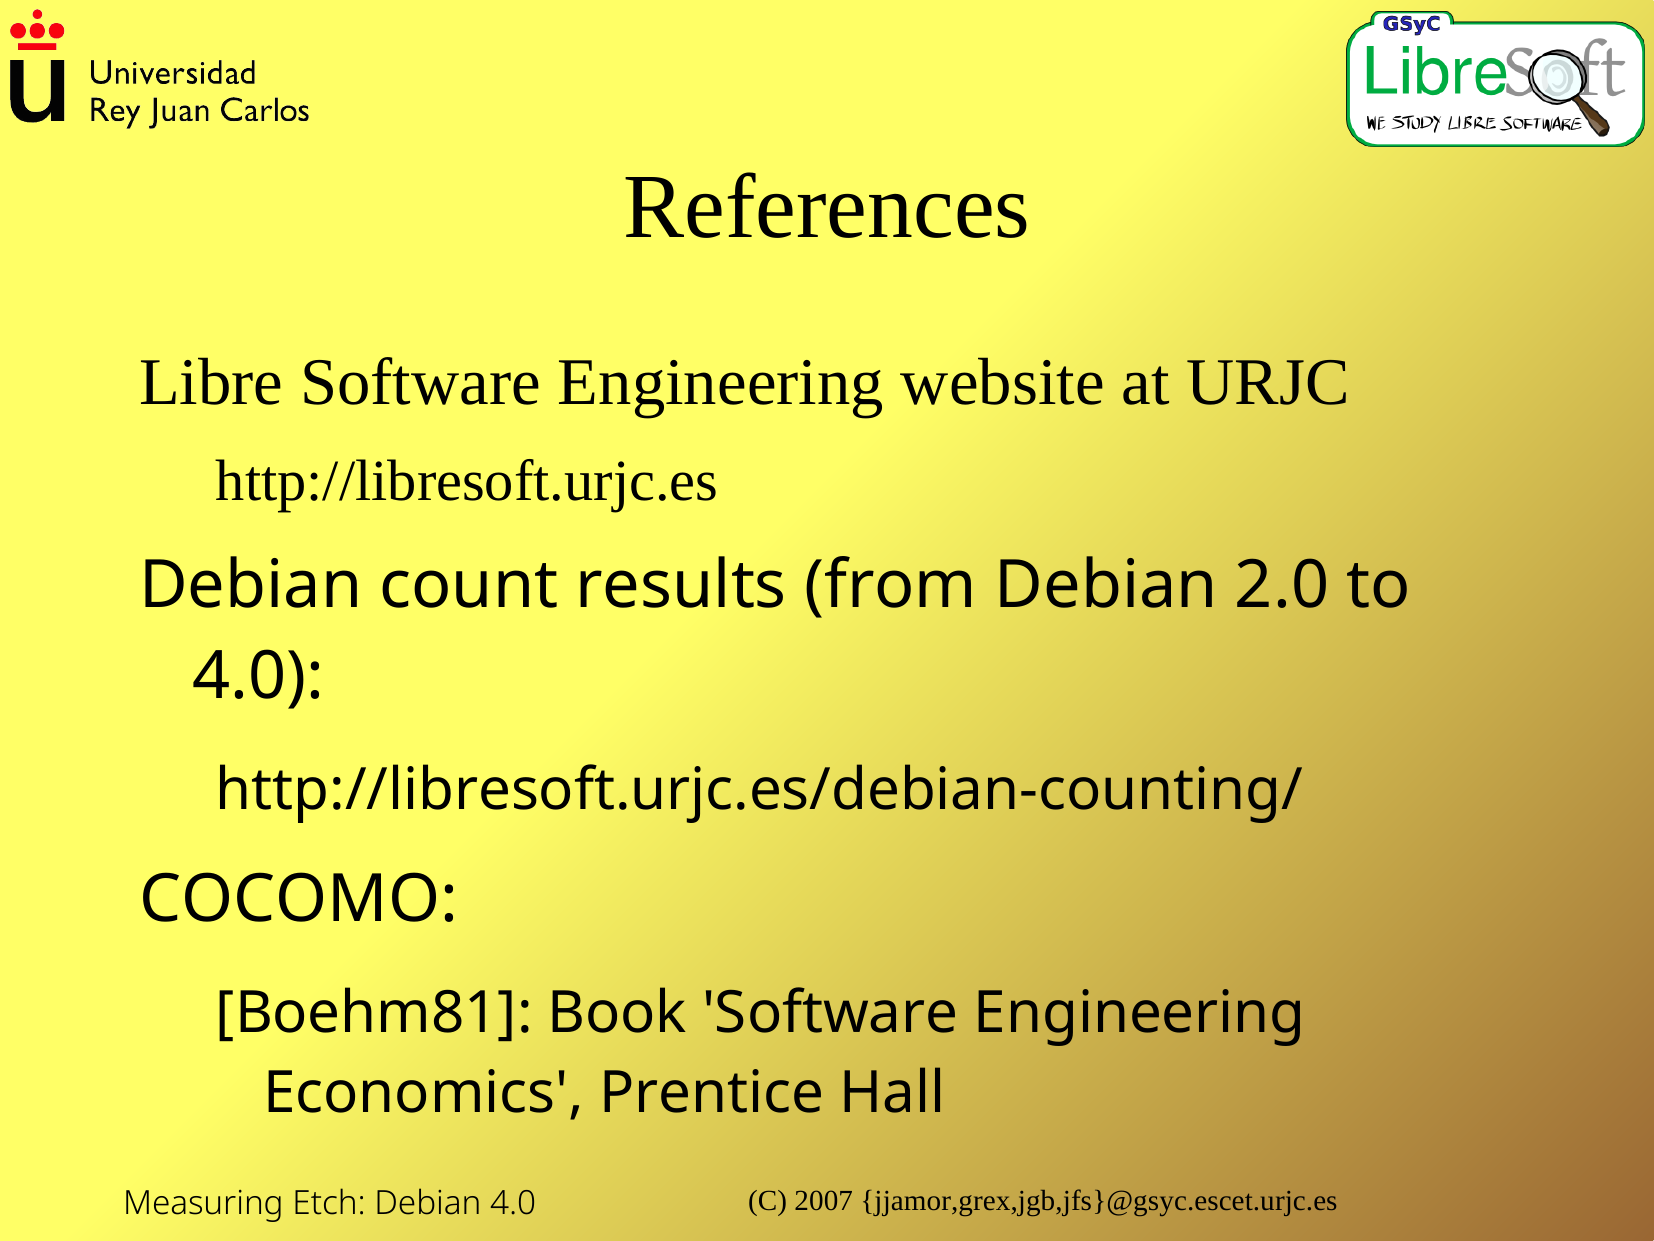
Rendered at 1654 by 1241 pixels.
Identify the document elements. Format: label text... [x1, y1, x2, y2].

picture [1346, 11, 1645, 147]
picture [10, 9, 309, 129]
title References [121, 102, 1534, 310]
list Libre Software Engineering website at URJC http://libresoft.urjc.es Debian count results (from Debian 2.0 to 4.0): http://libresoft.urjc.es/debian-counting/ COCOMO: [Boehm81]: Book 'Software Engineering Economics', Prentice Hall [121, 344, 1534, 1141]
